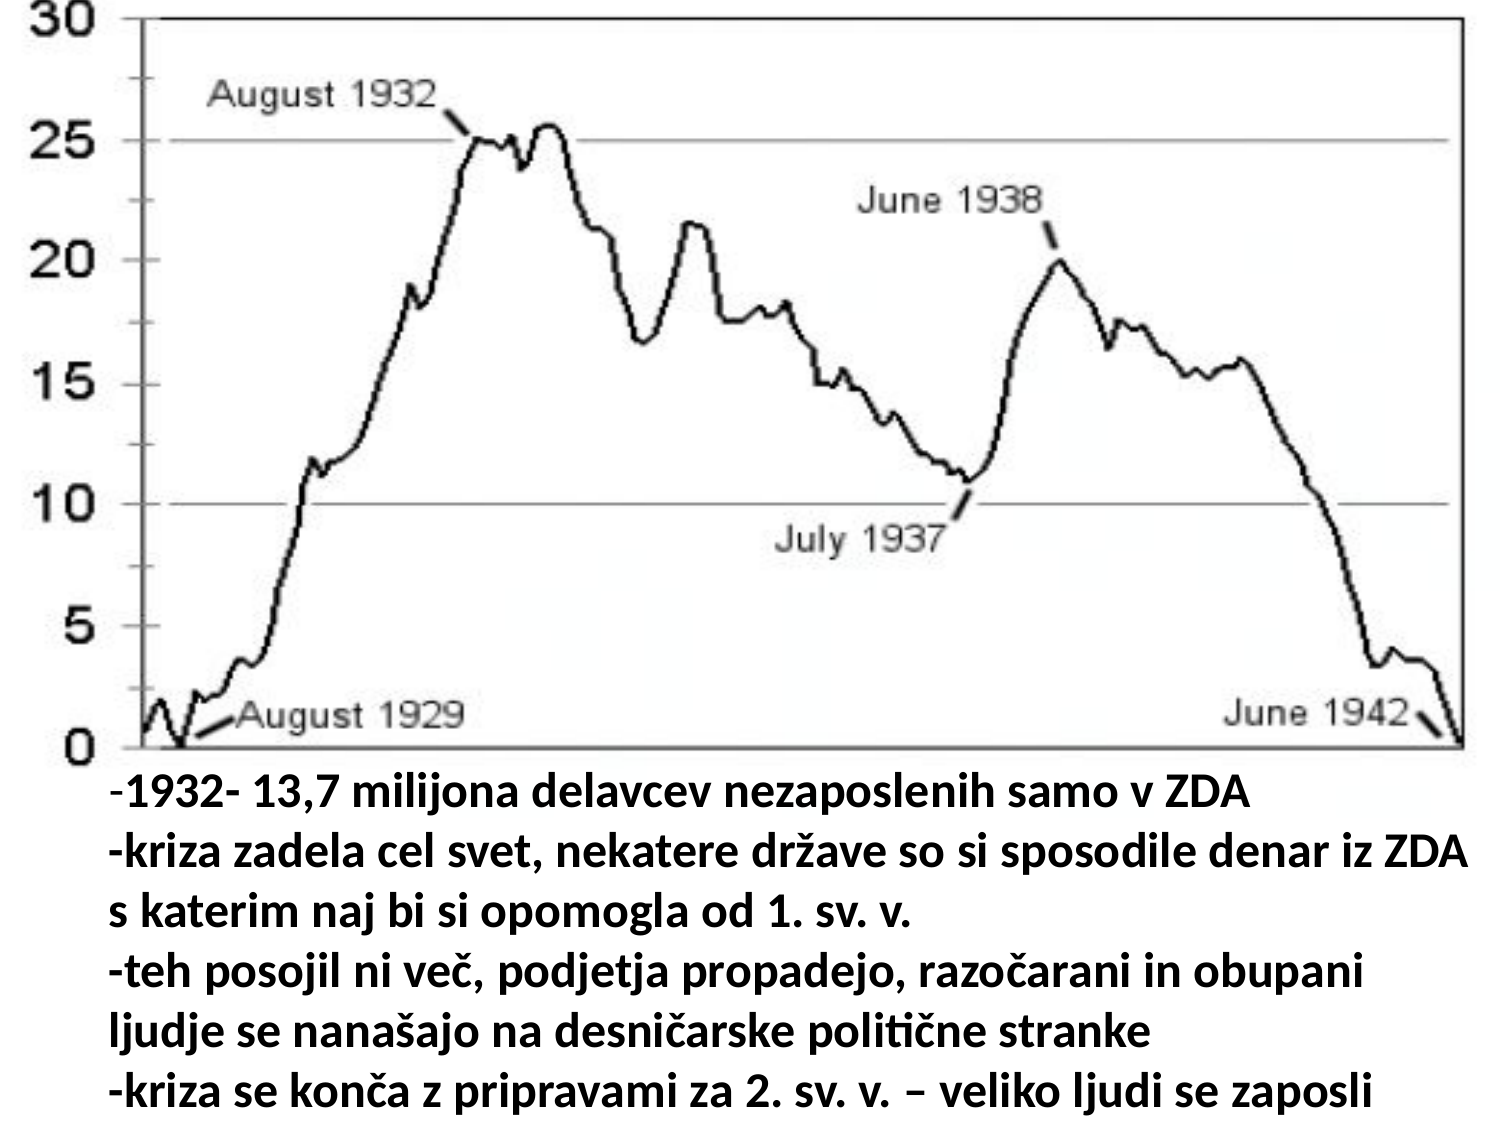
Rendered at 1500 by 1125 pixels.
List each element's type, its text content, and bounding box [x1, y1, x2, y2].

text_box -1932- 13,7 milijona delavcev nezaposlenih samo v ZDA -kriza zadela cel svet, nekatere države so si sposodile denar iz ZDA s katerim naj bi si opomogla od 1. sv. v. -teh posojil ni več, podjetja propadejo, razočarani in obupani ljudje se nanašajo na desničarske politične stranke -kriza se konča z pripravami za 2. sv. v. – veliko ljudi se zaposli [94, 750, 1500, 1125]
picture [0, 0, 1500, 818]
